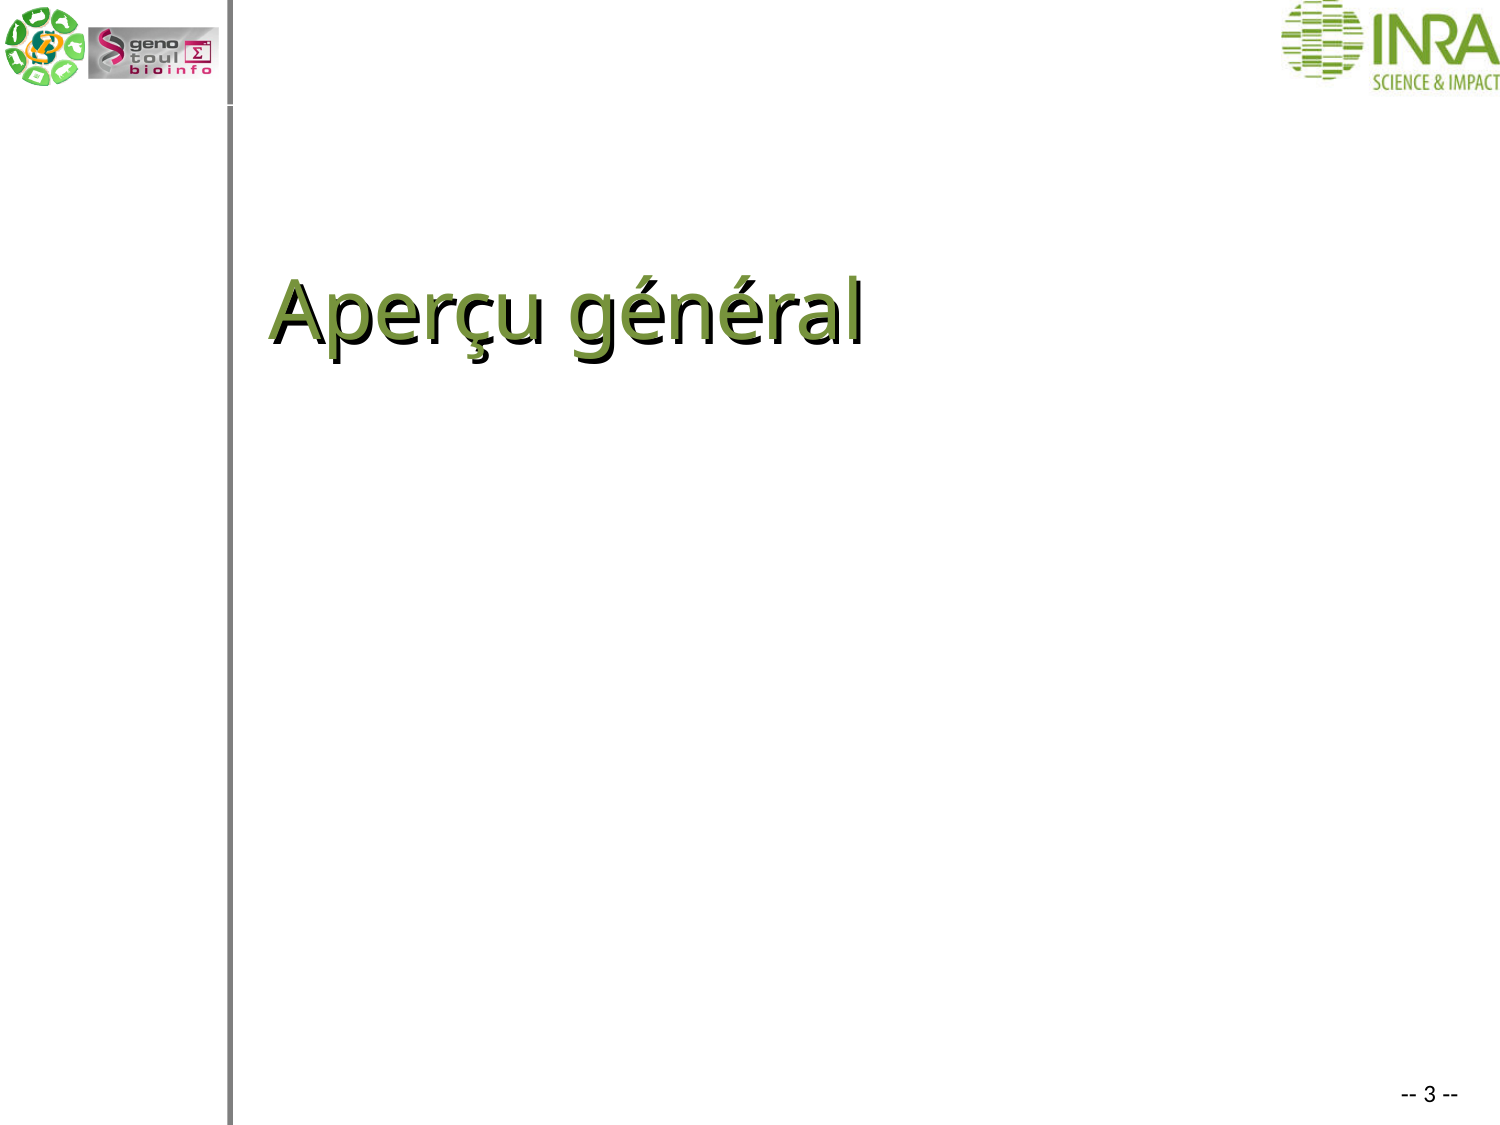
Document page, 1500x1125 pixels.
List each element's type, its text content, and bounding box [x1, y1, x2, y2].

title Aperçu général [253, 179, 1459, 633]
